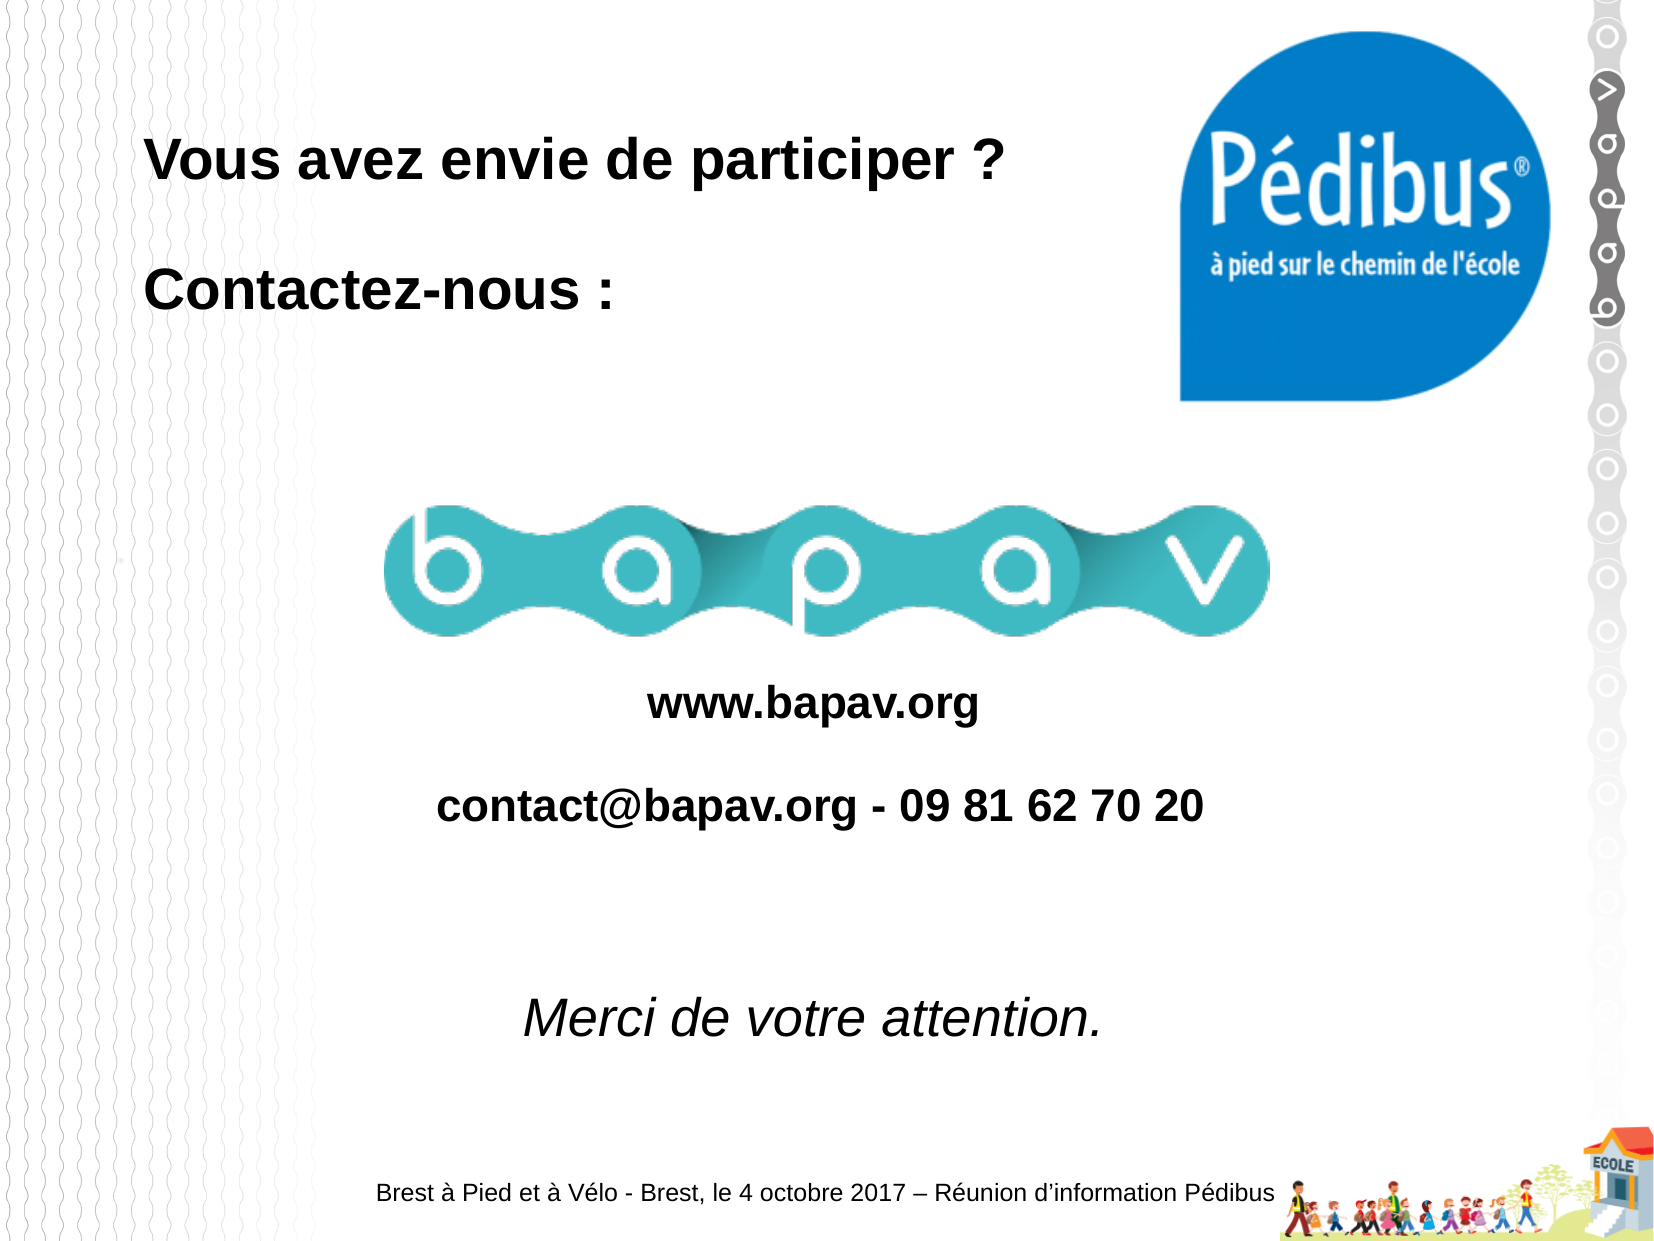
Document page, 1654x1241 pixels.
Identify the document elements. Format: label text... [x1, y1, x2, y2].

picture [0, 0, 1654, 1241]
text_box Brest à Pied et à Vélo - Brest, le 4 octobre 2017 – Réunion d’information Pédibus [159, 1169, 1280, 1217]
text_box Merci de votre attention. [507, 980, 1123, 1063]
title Vous avez envie de participer ? Contactez-nous : [0, 120, 1172, 328]
text_box www.bapav.org contact@bapav.org - 09 81 62 70 20 [366, 669, 1276, 857]
